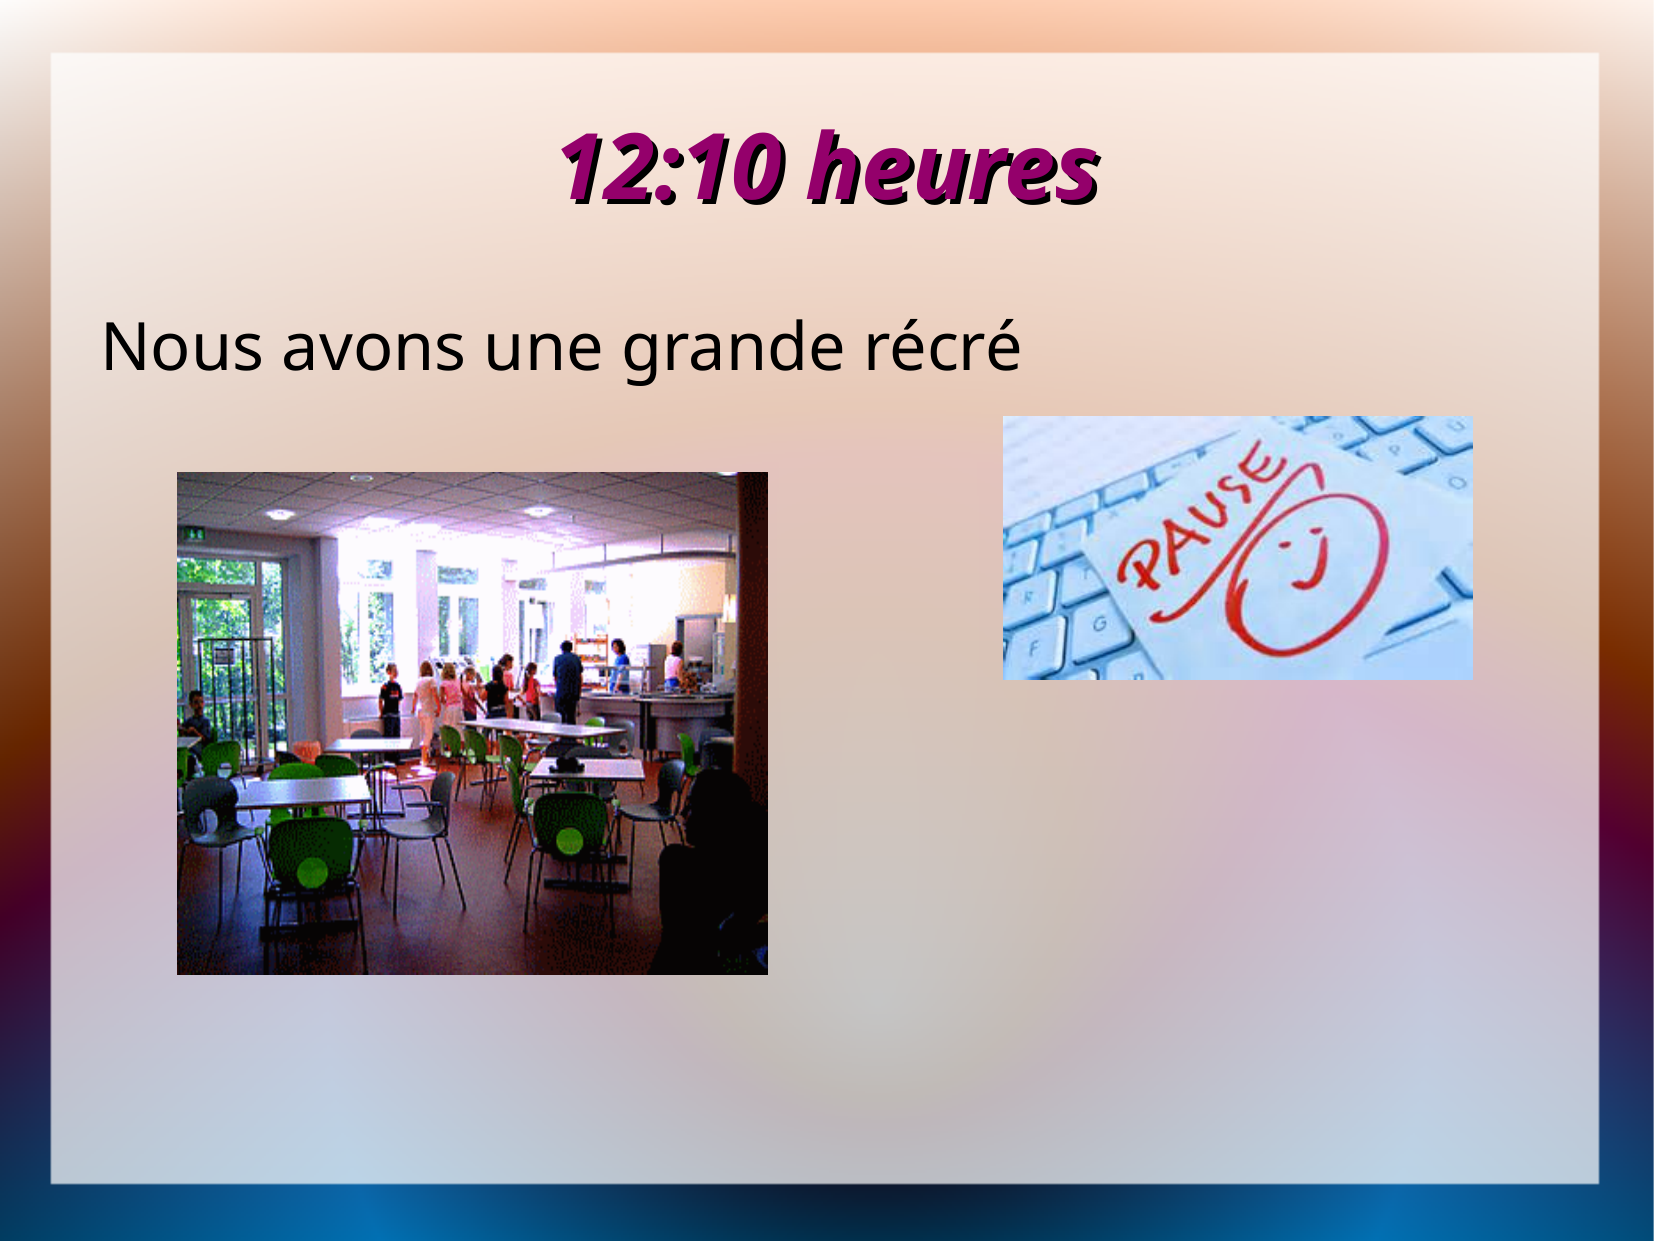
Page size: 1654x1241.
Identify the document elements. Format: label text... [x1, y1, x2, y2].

picture [0, 0, 1654, 1241]
title 12:10 heures [82, 55, 1571, 263]
list Nous avons une grande récré [82, 290, 1571, 1034]
